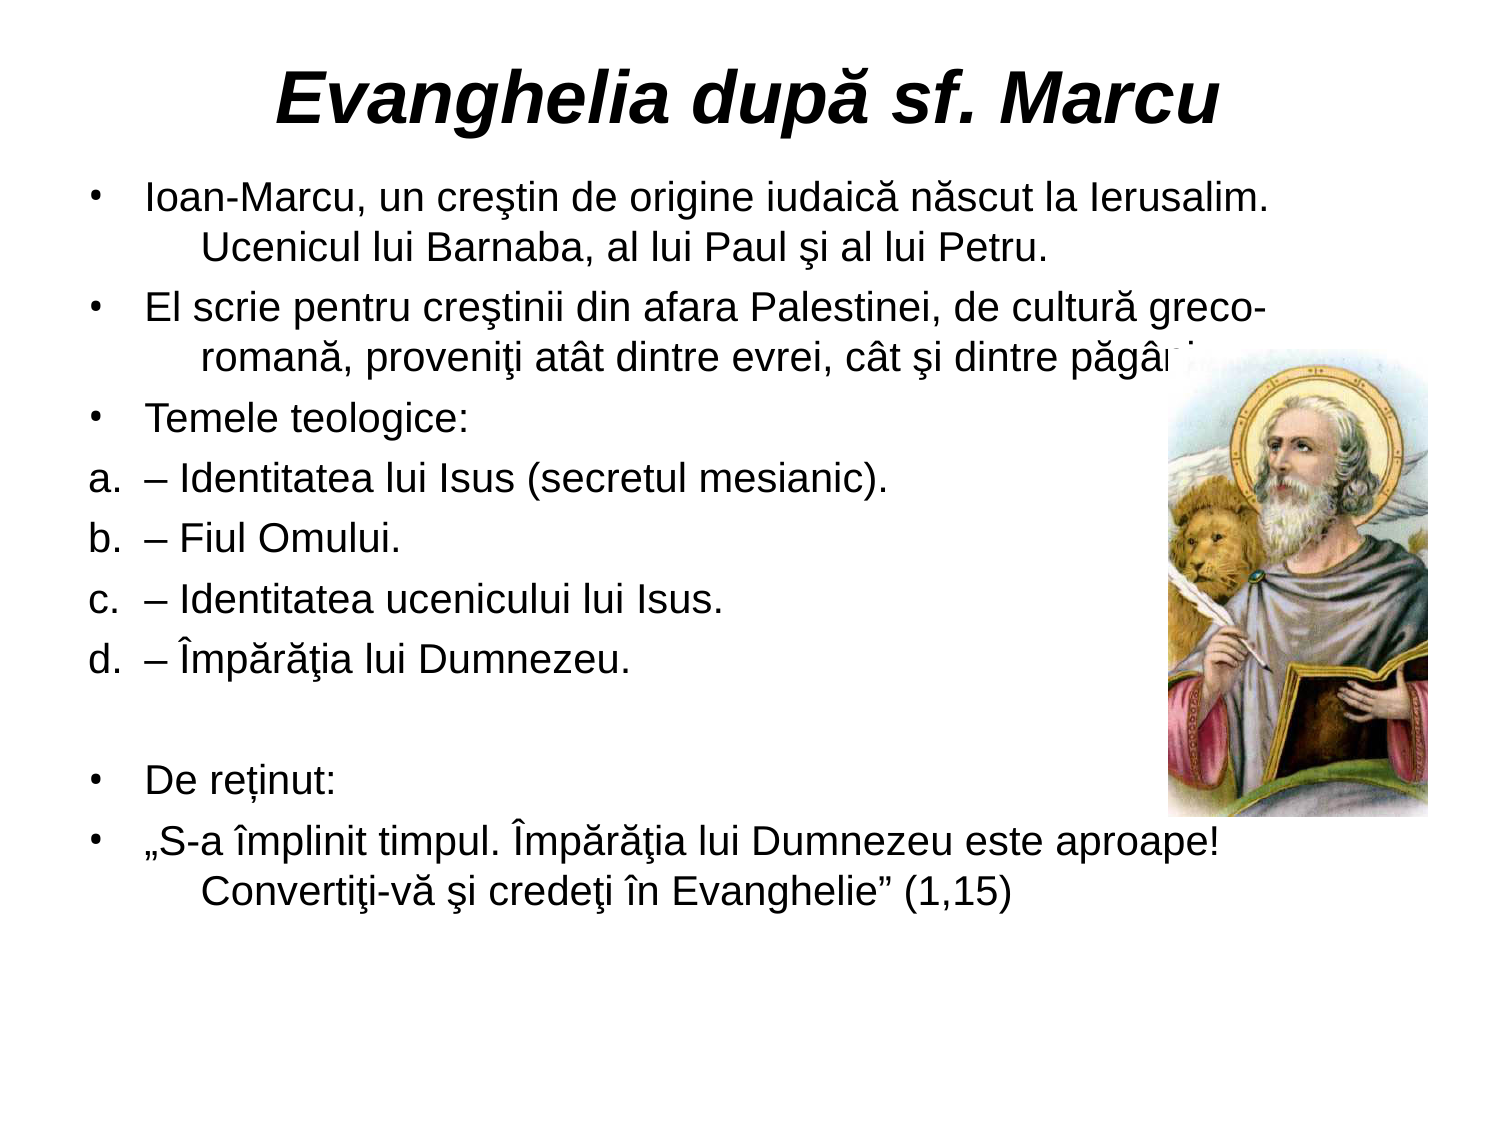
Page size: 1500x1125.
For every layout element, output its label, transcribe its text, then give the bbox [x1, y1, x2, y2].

list Ioan-Marcu, un creştin de origine iudaică născut la Ierusalim. Ucenicul lui Barnaba, al lui Paul şi al lui Petru. El scrie pentru creştinii din afara Palestinei, de cultură greco-romană, proveniţi atât dintre evrei, cât şi dintre păgâni. Temele teologice: – Identitatea lui Isus (secretul mesianic). – Fiul Omului. – Identitatea ucenicului lui Isus. – Împărăţia lui Dumnezeu. De reținut: „S-a împlinit timpul. Împărăţia lui Dumnezeu este aproape! Convertiţi-vă şi credeţi în Evanghelie” (1,15) [73, 161, 1424, 959]
picture [1168, 350, 1428, 817]
title Evanghelia după sf. Marcu [73, 33, 1424, 153]
